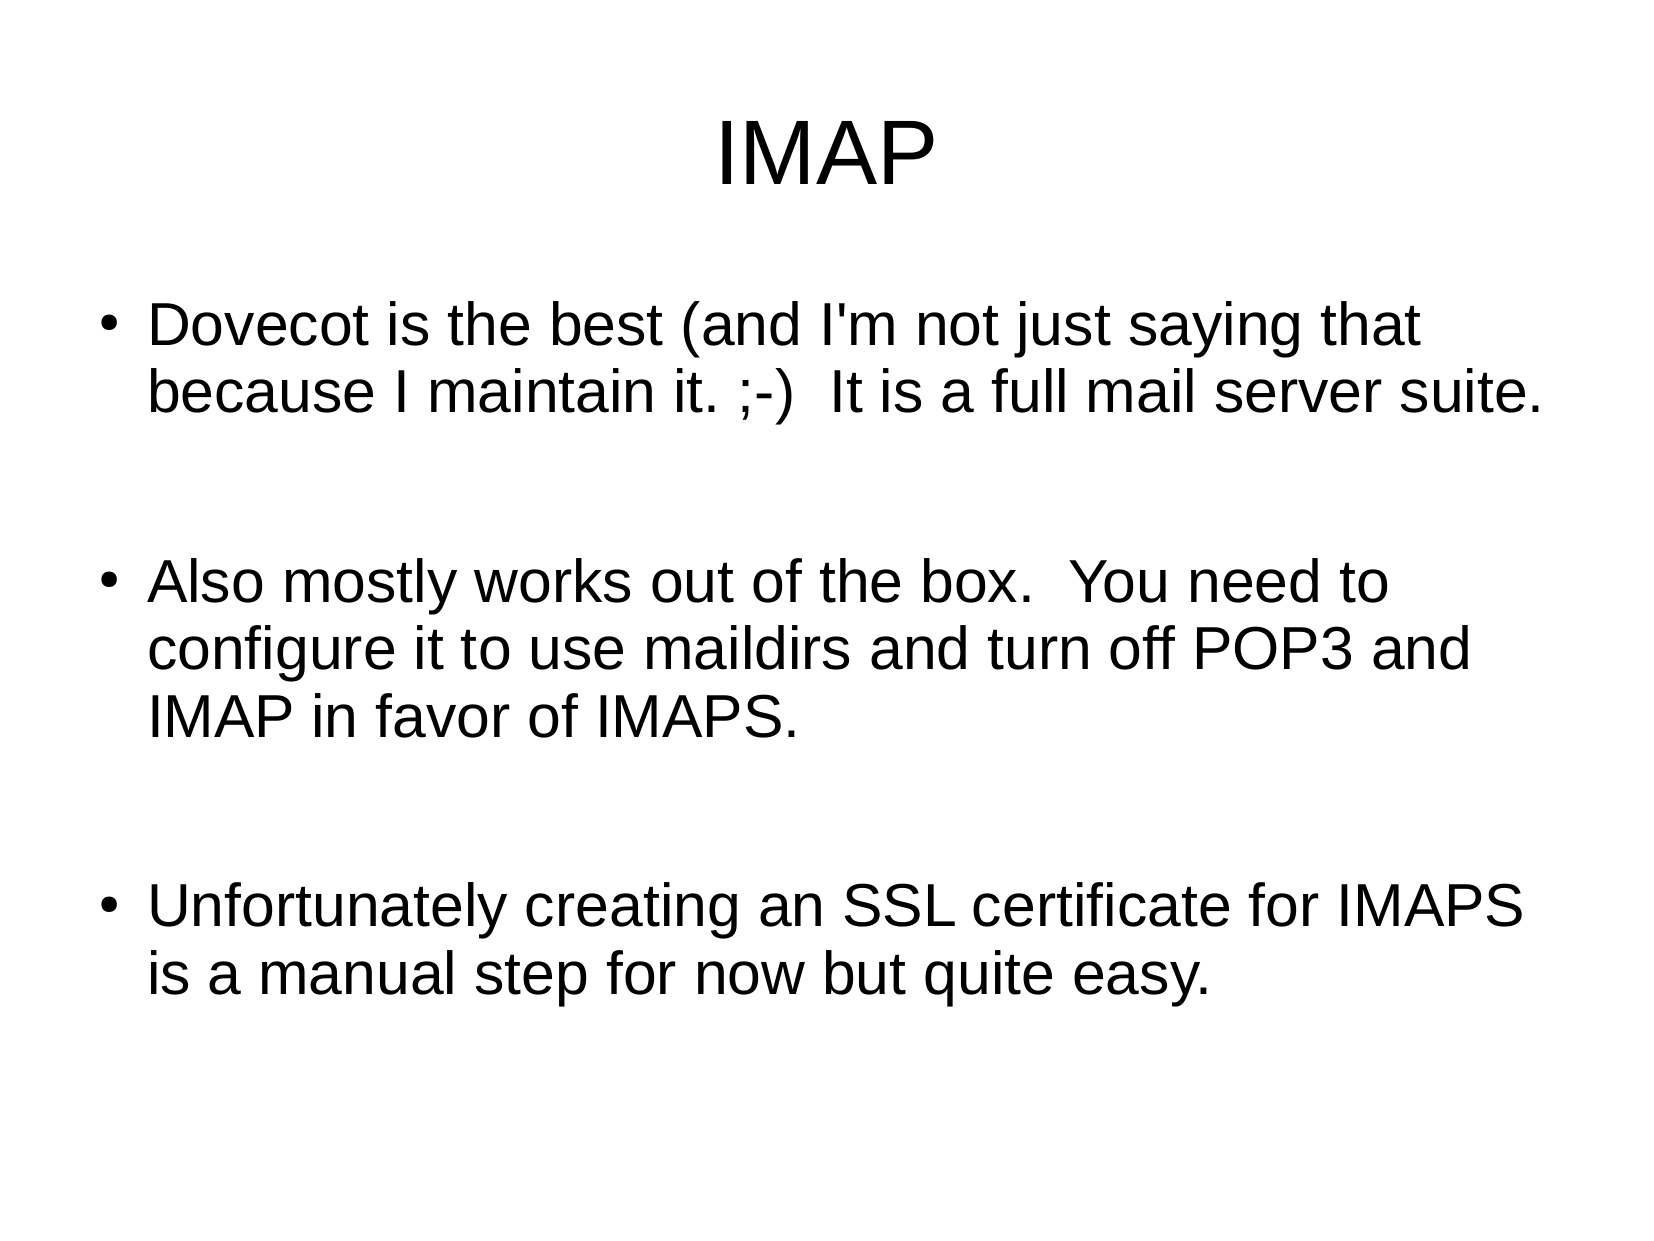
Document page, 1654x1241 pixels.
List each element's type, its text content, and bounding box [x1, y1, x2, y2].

list Dovecot is the best (and I'm not just saying that because I maintain it. ;-) It is a full mail server suite. Also mostly works out of the box. You need to configure it to use maildirs and turn off POP3 and IMAP in favor of IMAPS. Unfortunately creating an SSL certificate for IMAPS is a manual step for now but quite easy. [82, 290, 1571, 1010]
title IMAP [82, 49, 1571, 257]
